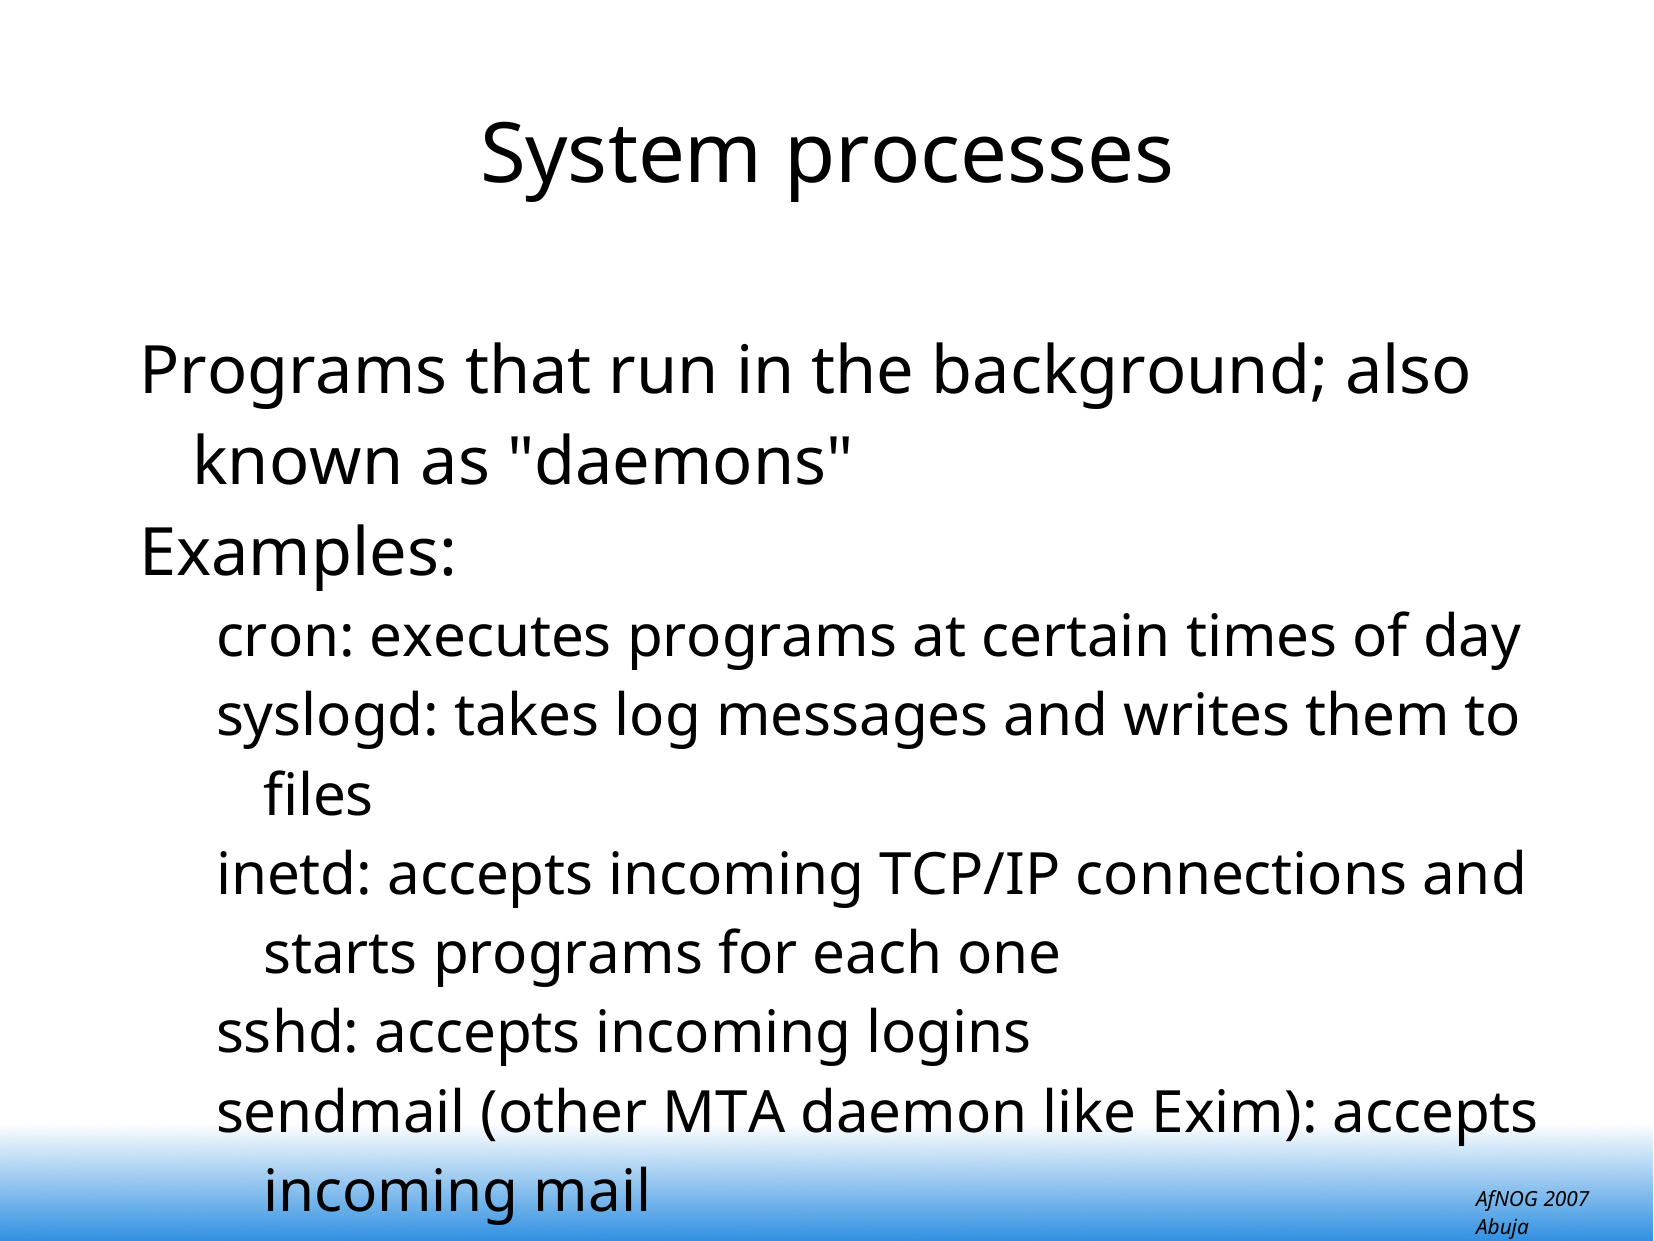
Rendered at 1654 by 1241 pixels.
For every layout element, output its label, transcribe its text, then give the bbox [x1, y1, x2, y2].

picture [0, 1122, 1653, 1241]
list Programs that run in the background; also known as "daemons" Examples: cron: executes programs at certain times of day syslogd: takes log messages and writes them to files inetd: accepts incoming TCP/IP connections and starts programs for each one sshd: accepts incoming logins sendmail (other MTA daemon like Exim): accepts incoming mail [121, 322, 1561, 1133]
title System processes [121, 46, 1534, 254]
